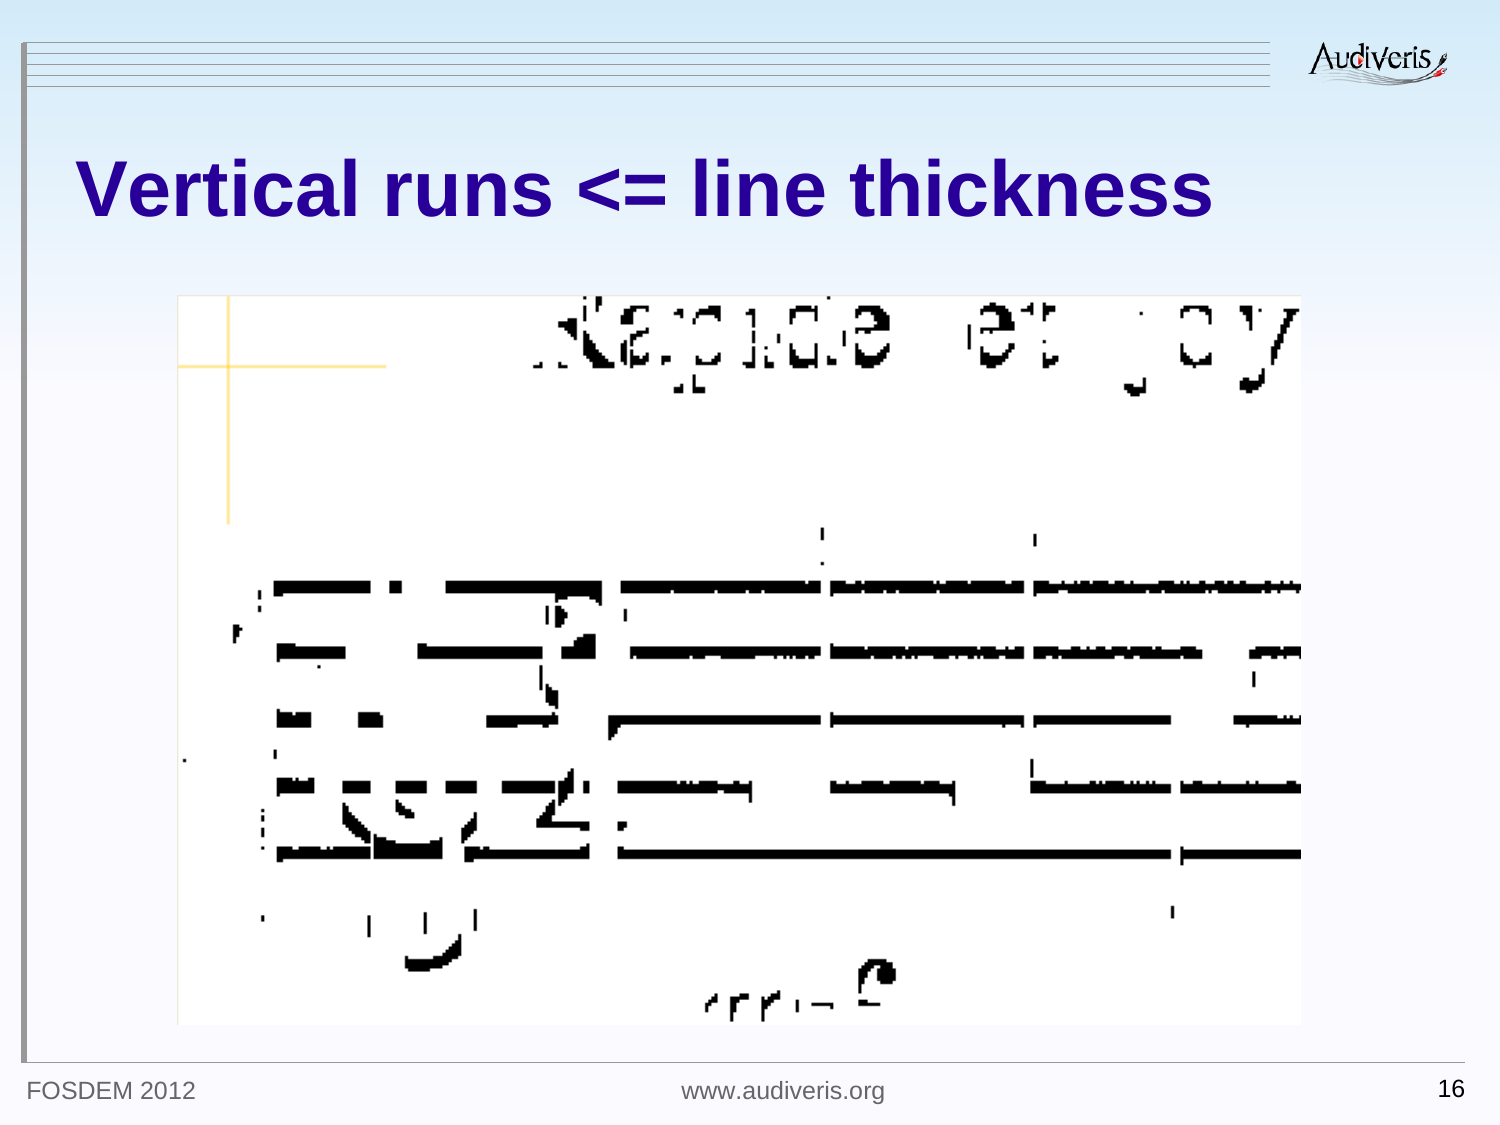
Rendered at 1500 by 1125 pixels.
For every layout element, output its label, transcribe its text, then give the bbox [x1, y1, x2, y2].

picture [177, 295, 1301, 1025]
title Vertical runs <= line thickness [75, 122, 1437, 271]
picture [1306, 29, 1447, 89]
